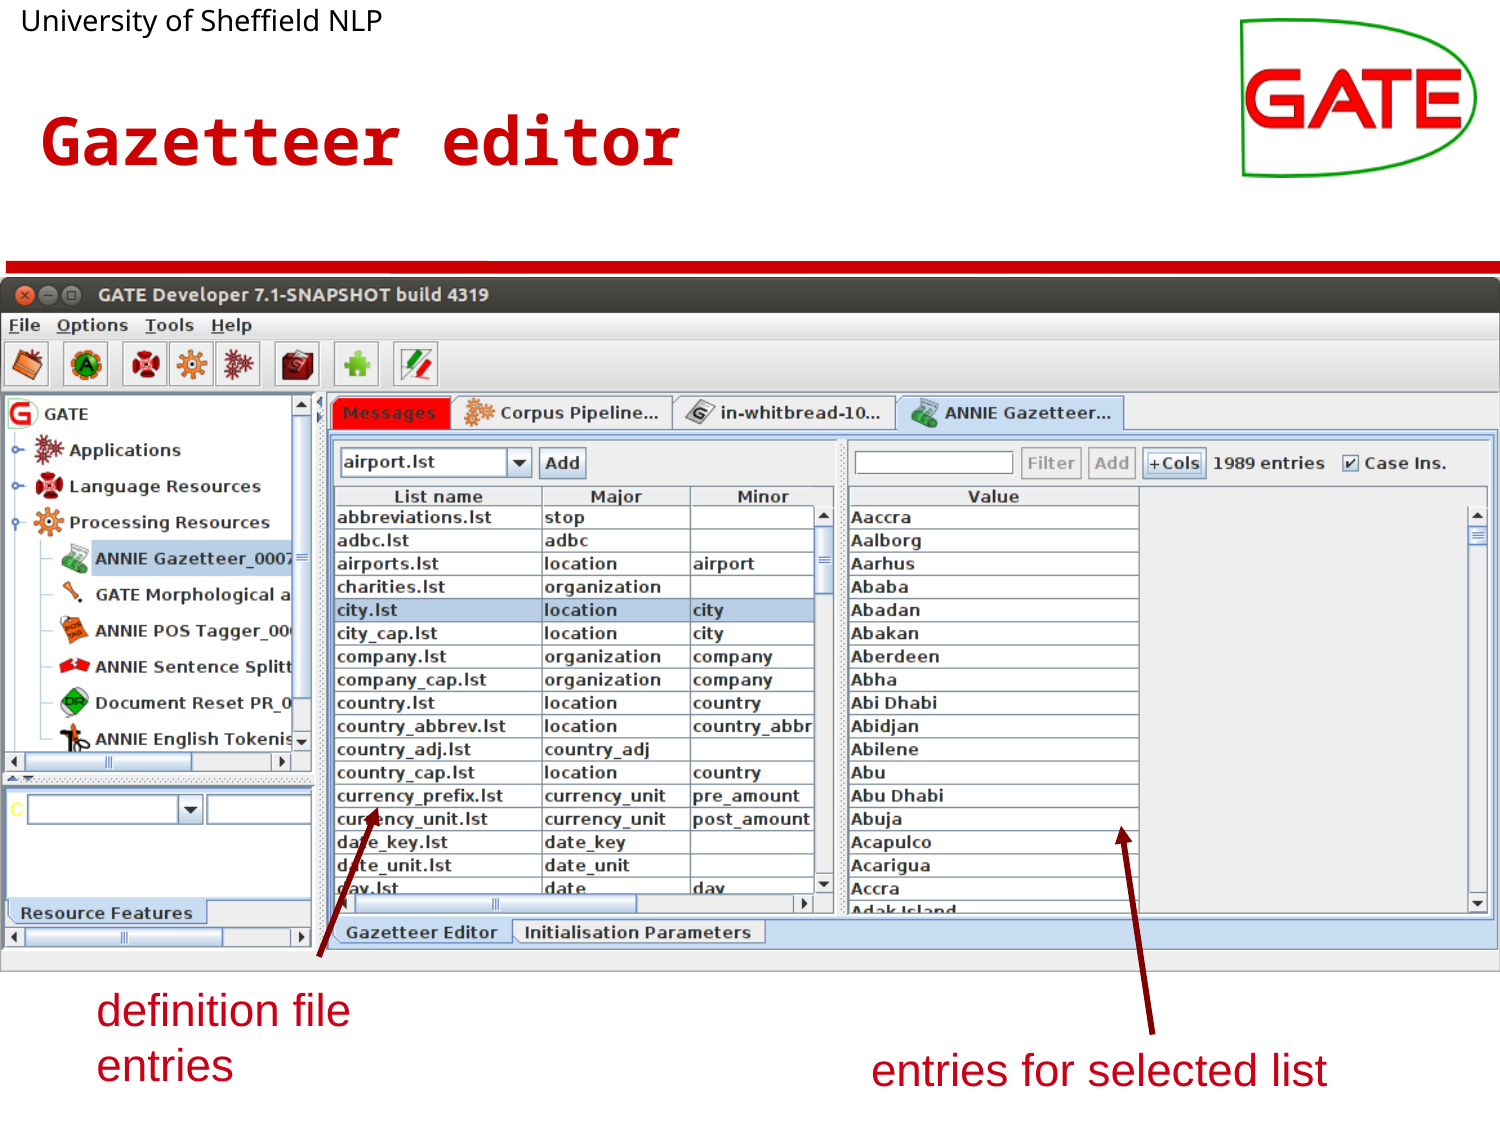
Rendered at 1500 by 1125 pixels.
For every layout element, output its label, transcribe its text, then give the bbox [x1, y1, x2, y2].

text_box definition file entries [81, 973, 379, 1099]
text_box Gazetteer editor [41, 38, 1383, 247]
picture [0, 277, 1500, 972]
picture [1240, 18, 1477, 178]
text_box entries for selected list [856, 1033, 1360, 1125]
